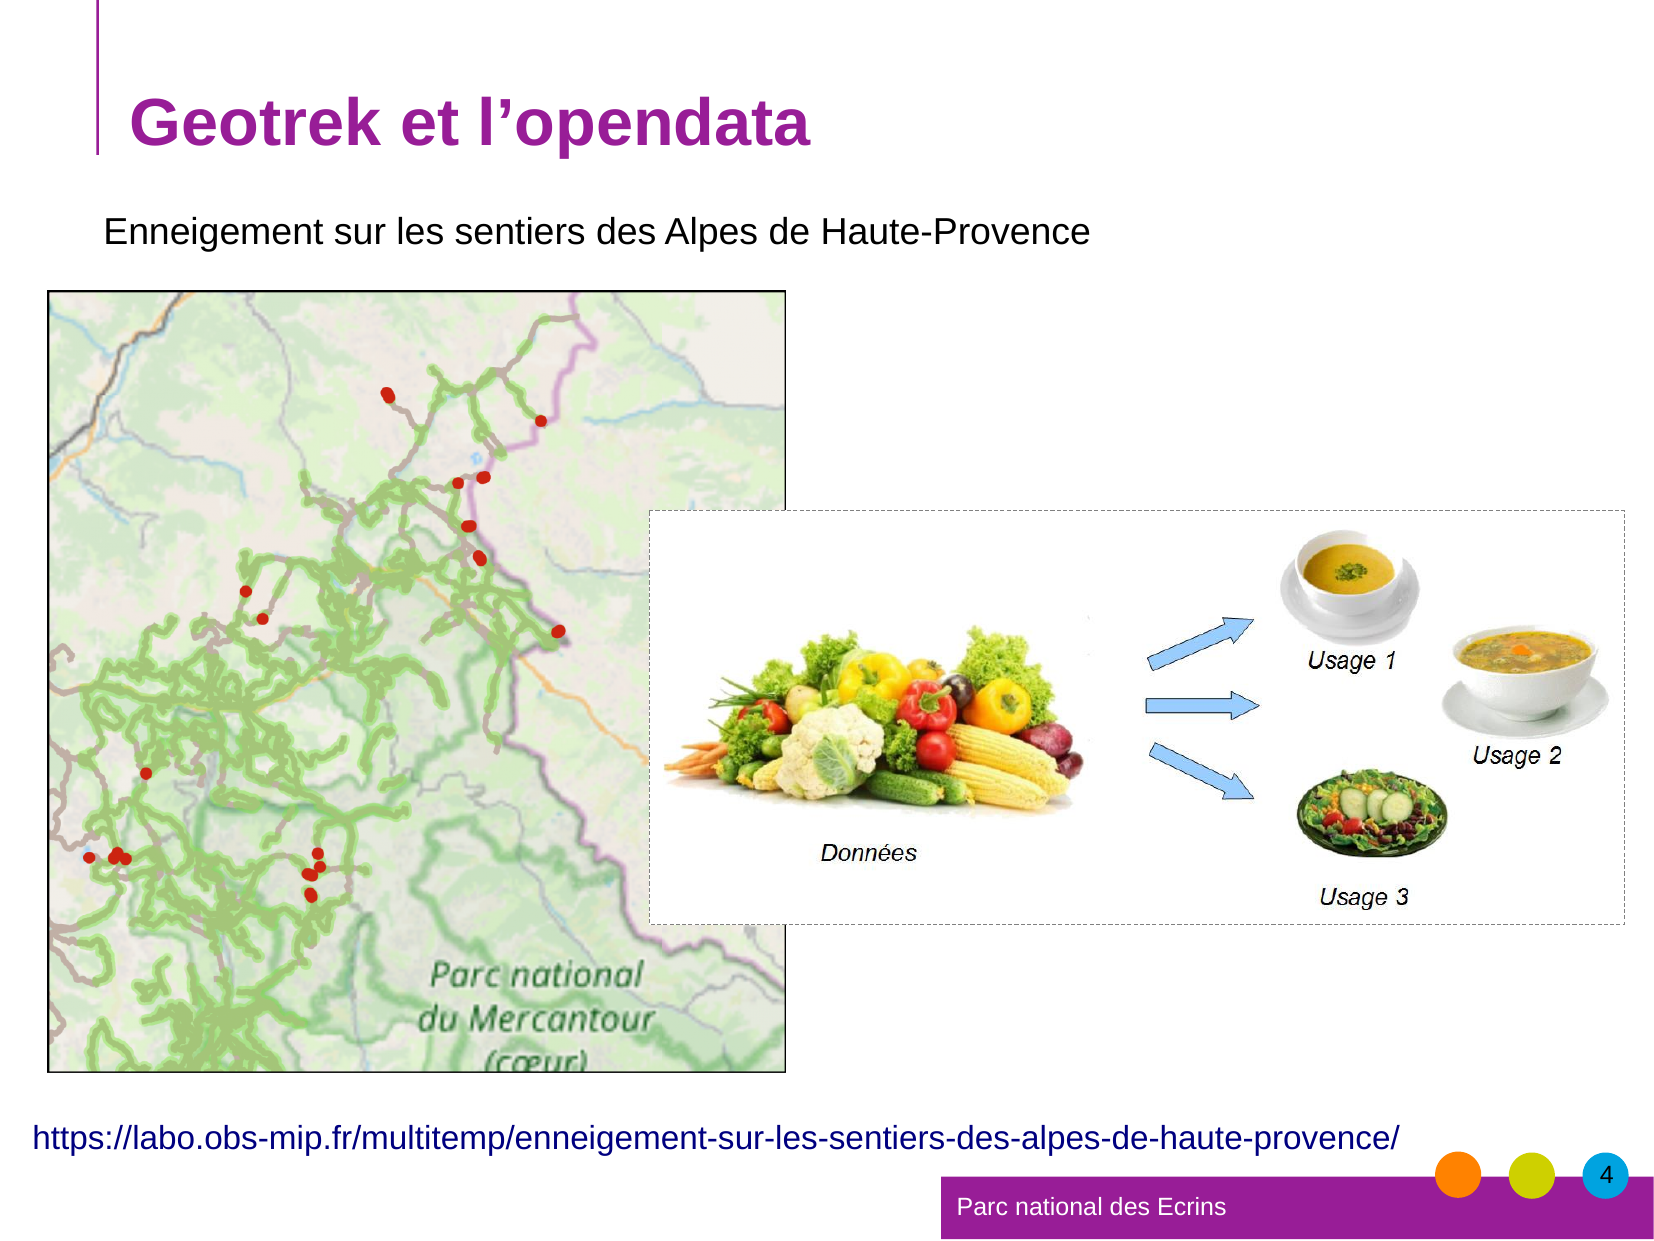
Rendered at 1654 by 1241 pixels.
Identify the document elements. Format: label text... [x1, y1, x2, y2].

text_box https://labo.obs-mip.fr/multitemp/enneigement-sur-les-sentiers-des-alpes-de-haute-provence/ [17, 1112, 1427, 1165]
picture [47, 290, 1625, 1073]
text_box Enneigement sur les sentiers des Alpes de Haute-Provence [88, 202, 1106, 260]
title Geotrek et l’opendata [129, 11, 1619, 160]
